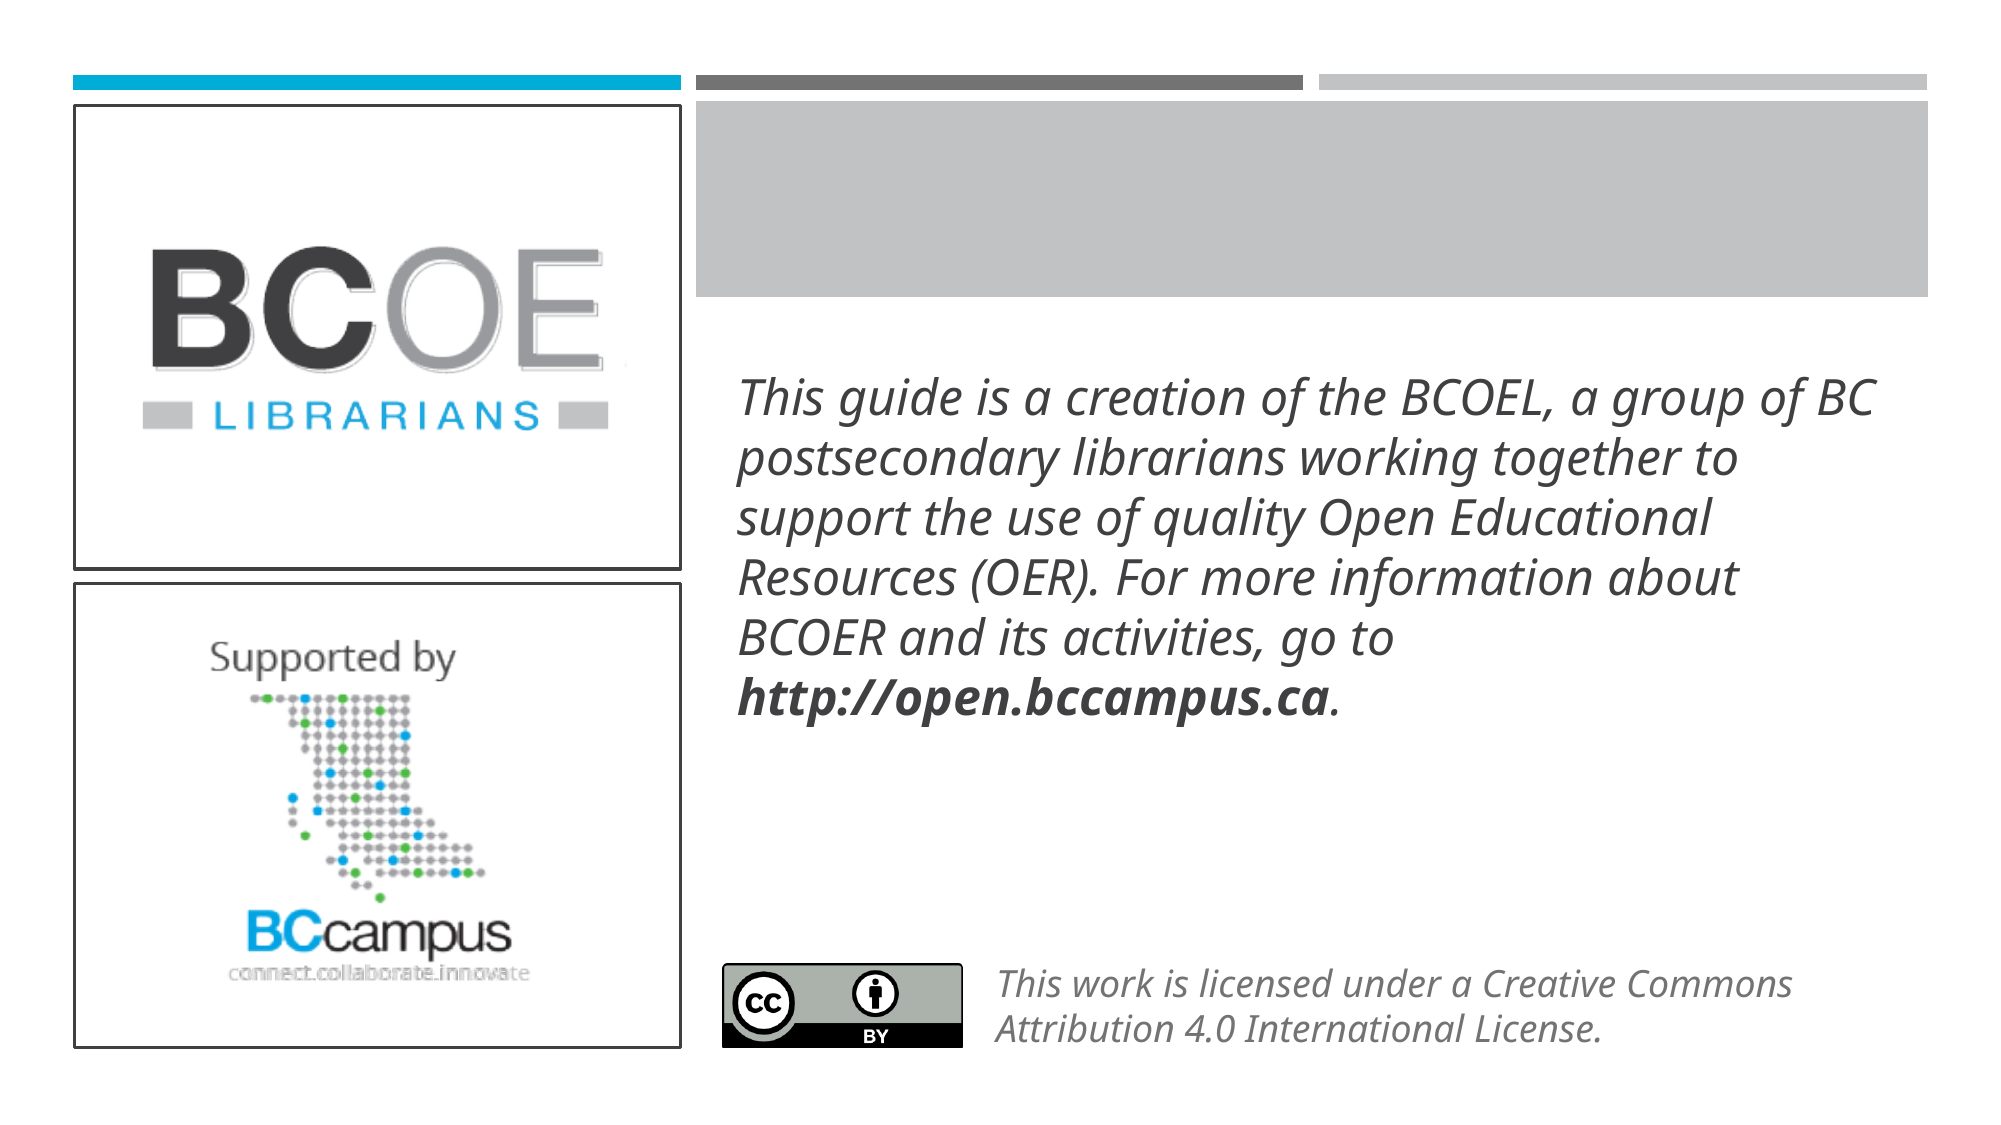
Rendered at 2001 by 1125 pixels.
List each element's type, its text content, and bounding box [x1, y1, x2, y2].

text_box [0, 74, 2000, 1125]
picture [722, 963, 963, 1048]
text_box This guide is a creation of the BCOEL, a group of BC postsecondary librarians working together to support the use of quality Open Educational Resources (OER). For more information about BCOER and its activities, go to http://open.bccampus.ca. [722, 357, 1905, 1022]
picture [205, 636, 550, 996]
picture [128, 228, 627, 446]
text_box This work is licensed under a Creative Commons Attribution 4.0 International License. [981, 952, 1982, 1059]
